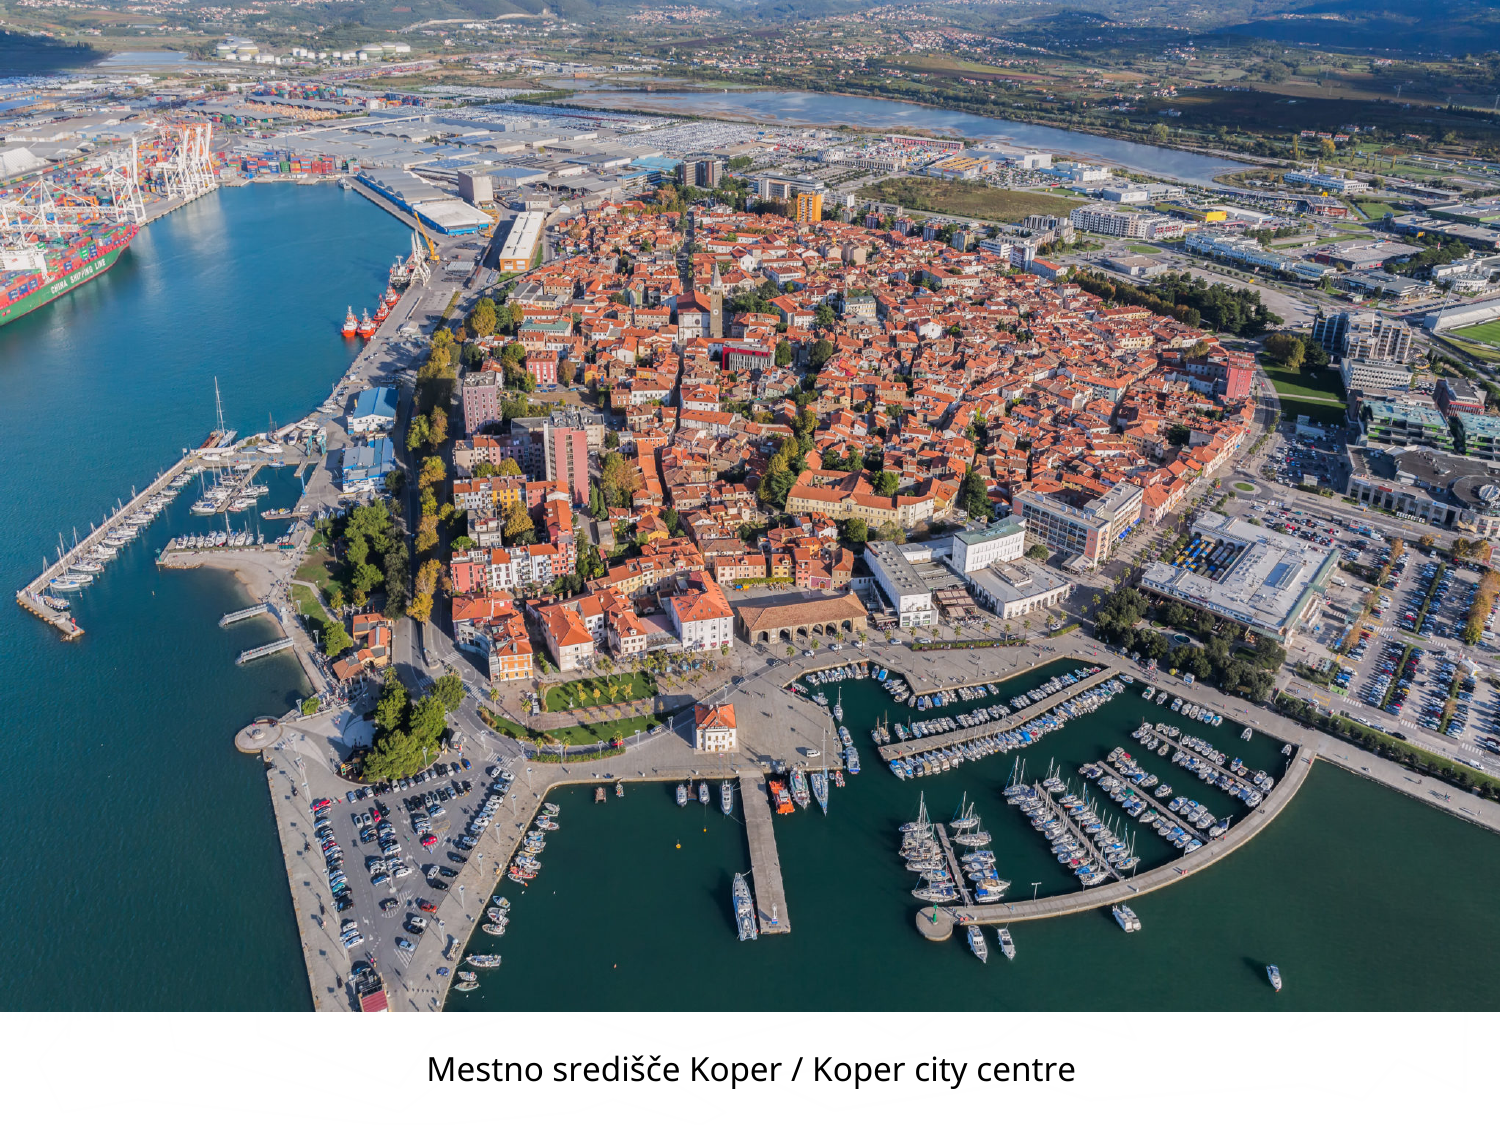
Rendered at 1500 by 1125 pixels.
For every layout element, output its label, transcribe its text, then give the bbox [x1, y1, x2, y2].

text_box Mestno središče Koper / Koper city centre [76, 1012, 1427, 1125]
picture [0, 0, 1500, 1012]
